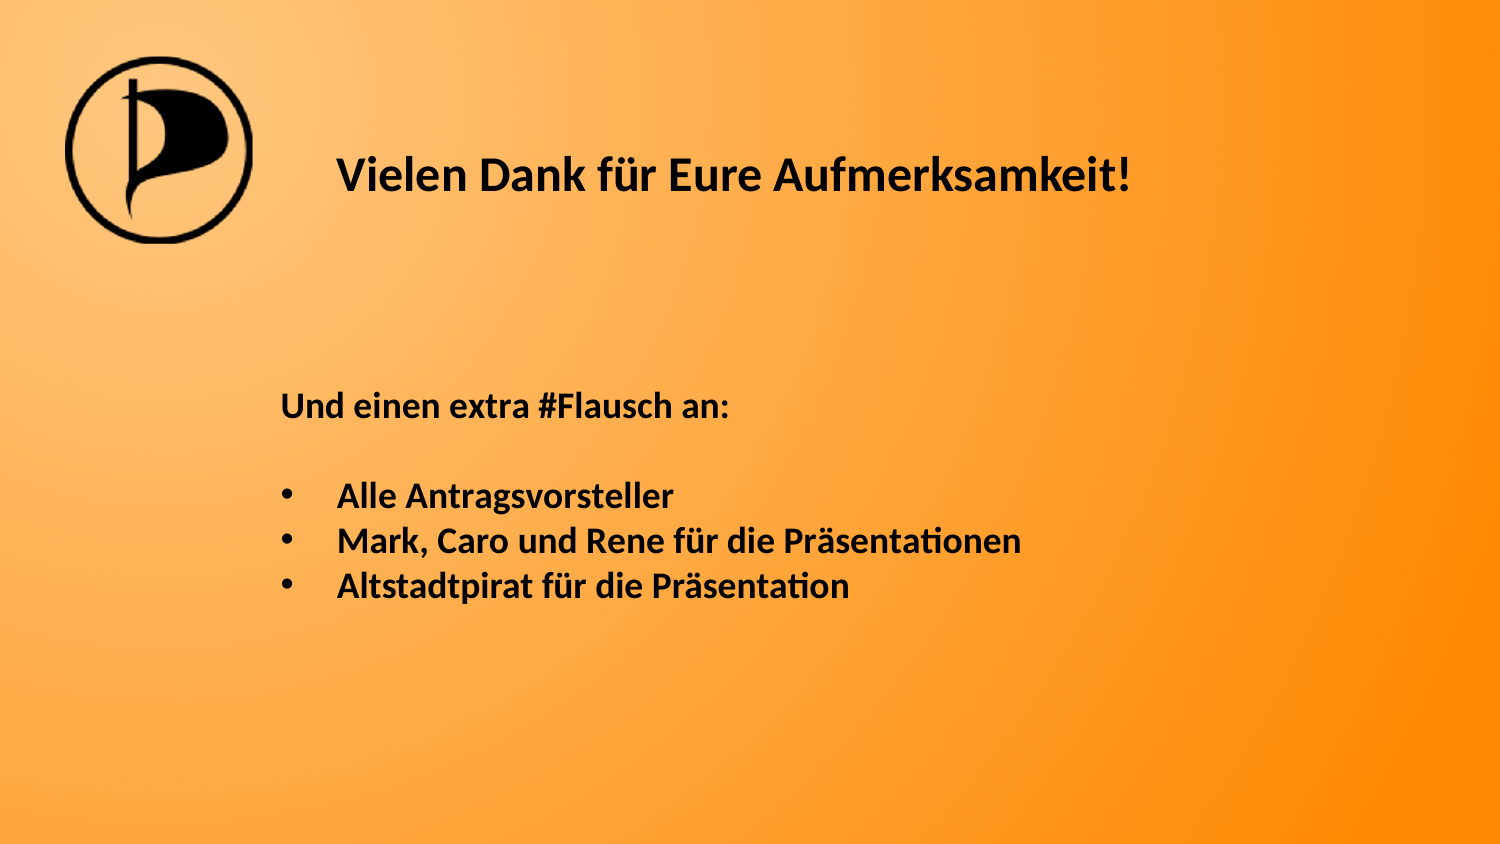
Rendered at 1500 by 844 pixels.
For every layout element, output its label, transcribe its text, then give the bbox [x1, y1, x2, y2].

picture [0, 0, 1500, 844]
text_box Vielen Dank für Eure Aufmerksamkeit! Und einen extra #Flausch an: Alle Antragsvorsteller Mark, Caro und Rene für die Präsentationen Altstadtpirat für die Präsentation [265, 43, 1500, 844]
